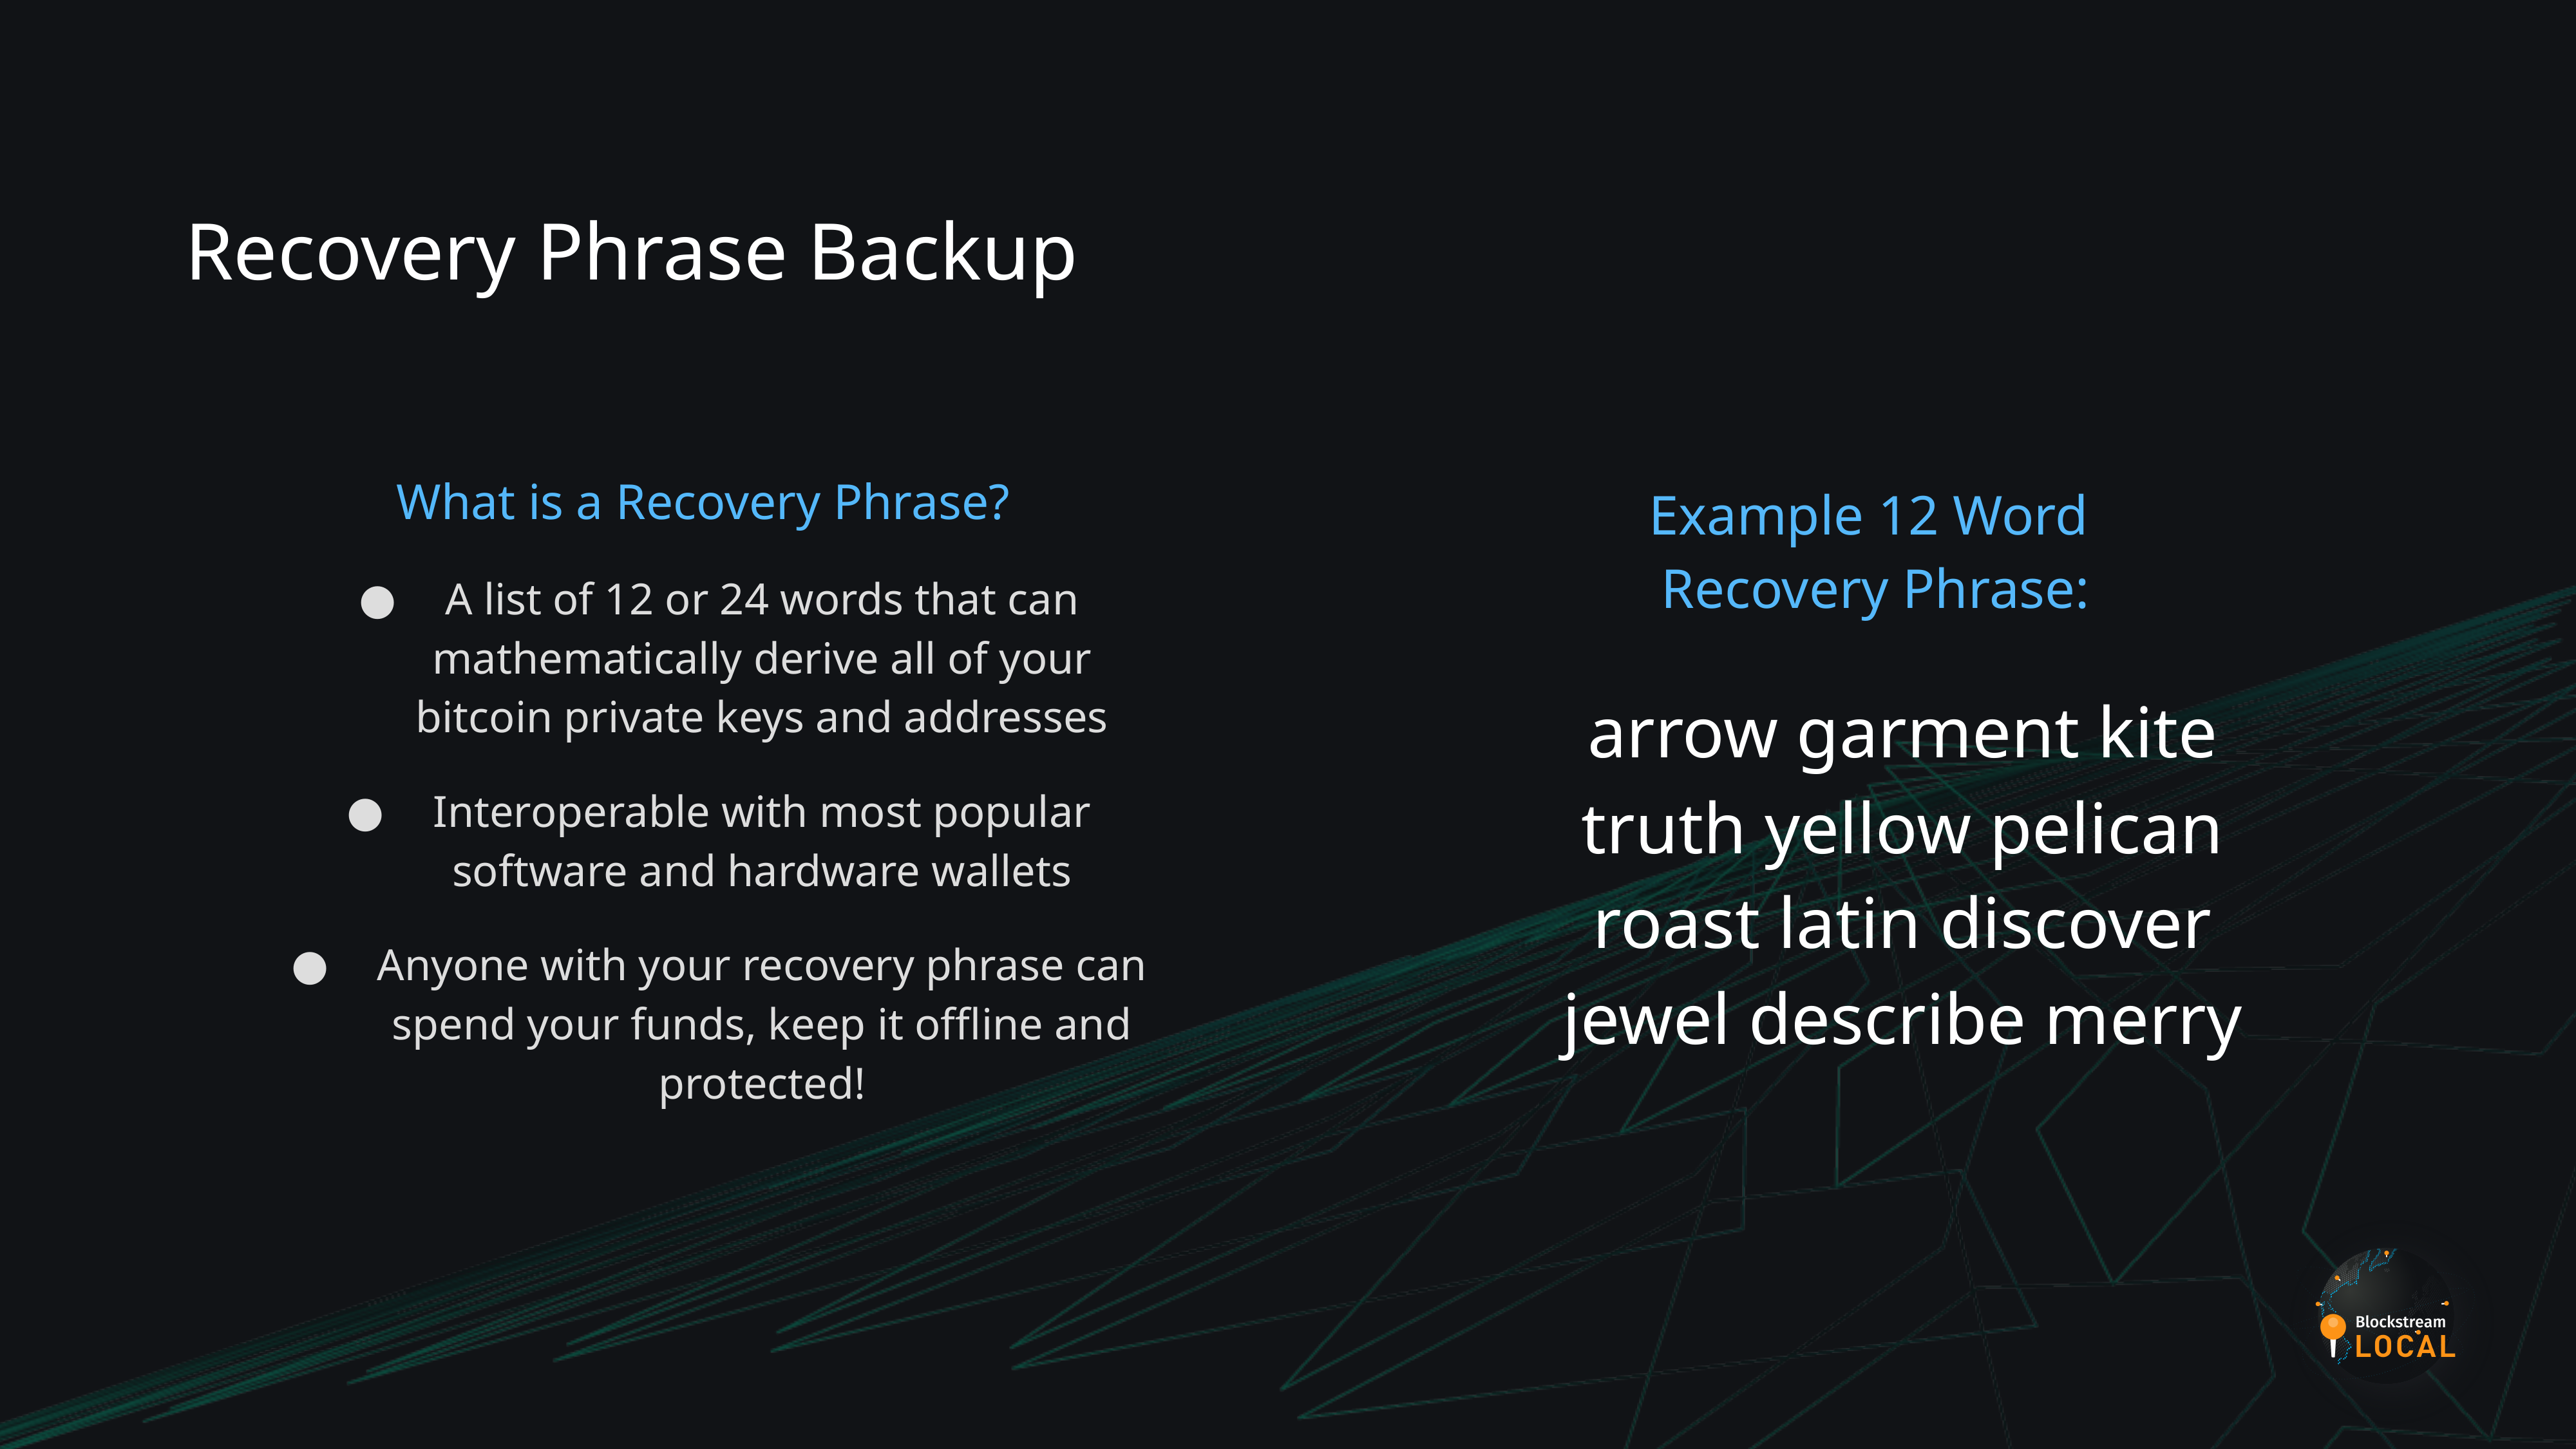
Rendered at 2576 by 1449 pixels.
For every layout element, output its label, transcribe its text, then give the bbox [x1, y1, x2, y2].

list Recovery Phrase Backup [172, 188, 1680, 314]
text_box arrow garment kite truth yellow pelican roast latin discover jewel describe merry [1500, 650, 2306, 1084]
picture [0, 571, 2576, 1449]
text_box Example 12 Word Recovery Phrase: [1473, 446, 2278, 645]
text_box What is a Recovery Phrase? A list of 12 or 24 words that can mathematically derive all of your bitcoin private keys and addresses Interoperable with most popular software and hardware wallets Anyone with your recovery phrase can spend your funds, keep it offline and protected! [223, 437, 1183, 1327]
